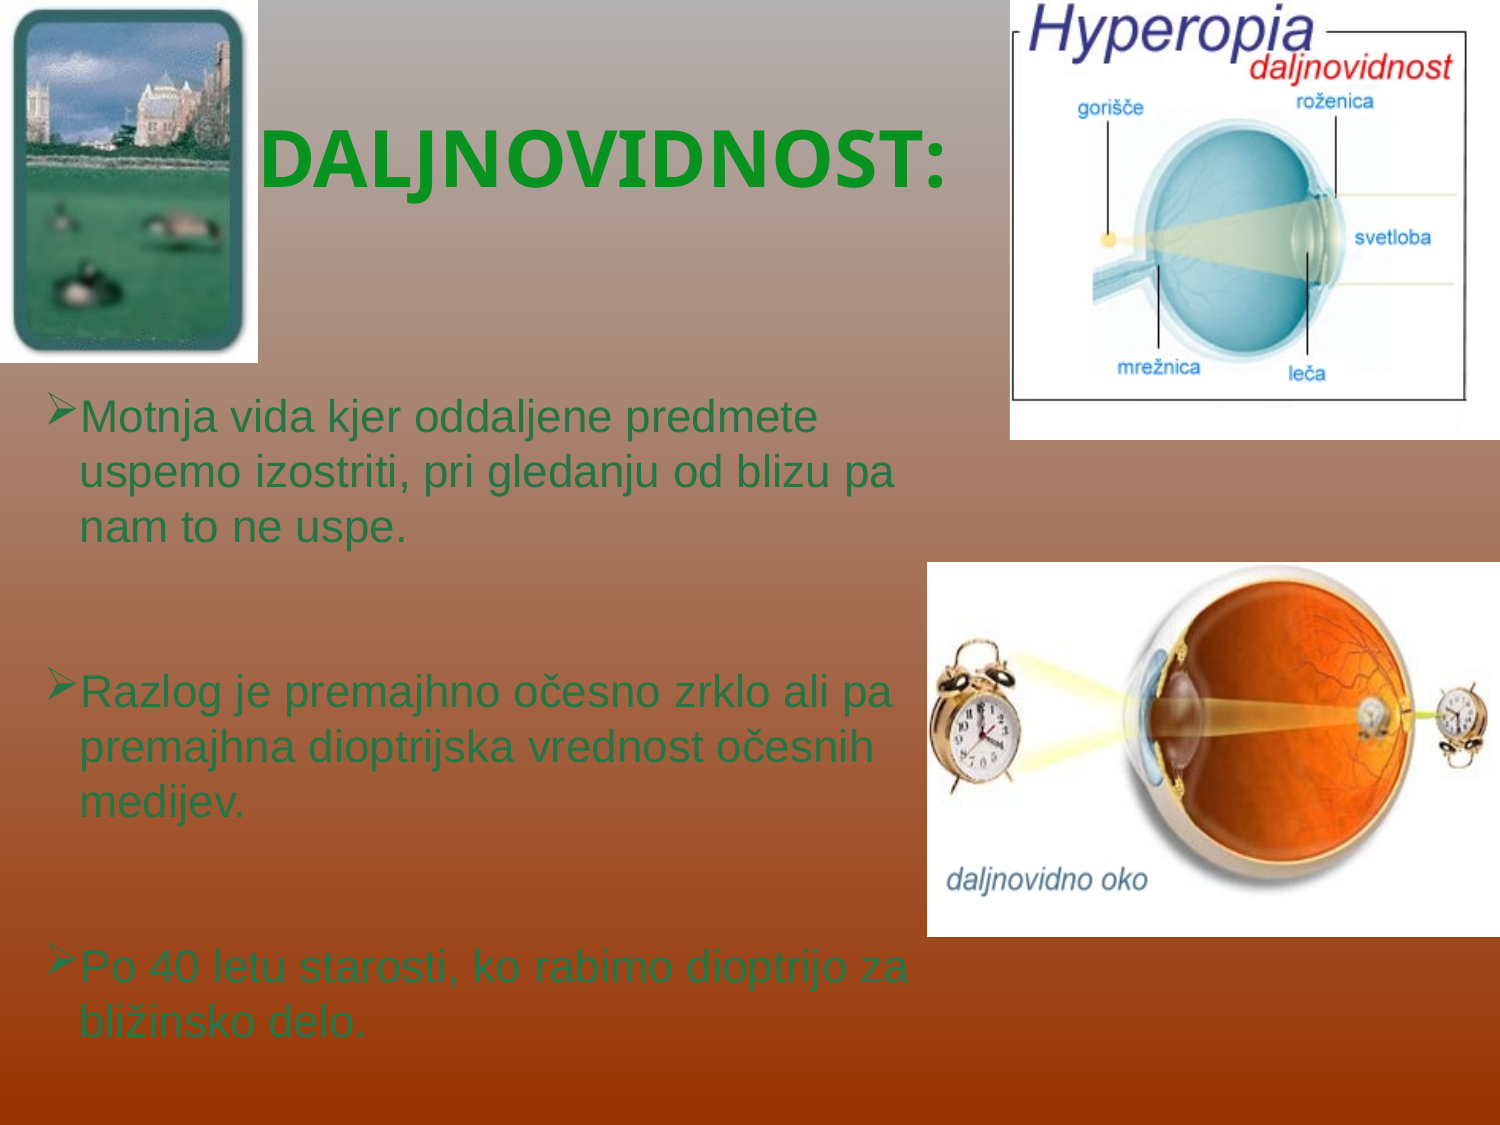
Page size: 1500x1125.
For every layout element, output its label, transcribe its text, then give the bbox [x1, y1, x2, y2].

picture [1009, 0, 1500, 440]
title DALJNOVIDNOST: [258, 31, 1009, 282]
picture [0, 0, 258, 363]
picture [951, 562, 1500, 937]
text_box Motnja vida kjer oddaljene predmete uspemo izostriti, pri gledanju od blizu pa nam to ne uspe. Razlog je premajhno očesno zrklo ali pa premajhna dioptrijska vrednost očesnih medijev. Po 40 letu starosti, ko rabimo dioptrijo za bližinsko delo. [29, 379, 951, 1055]
